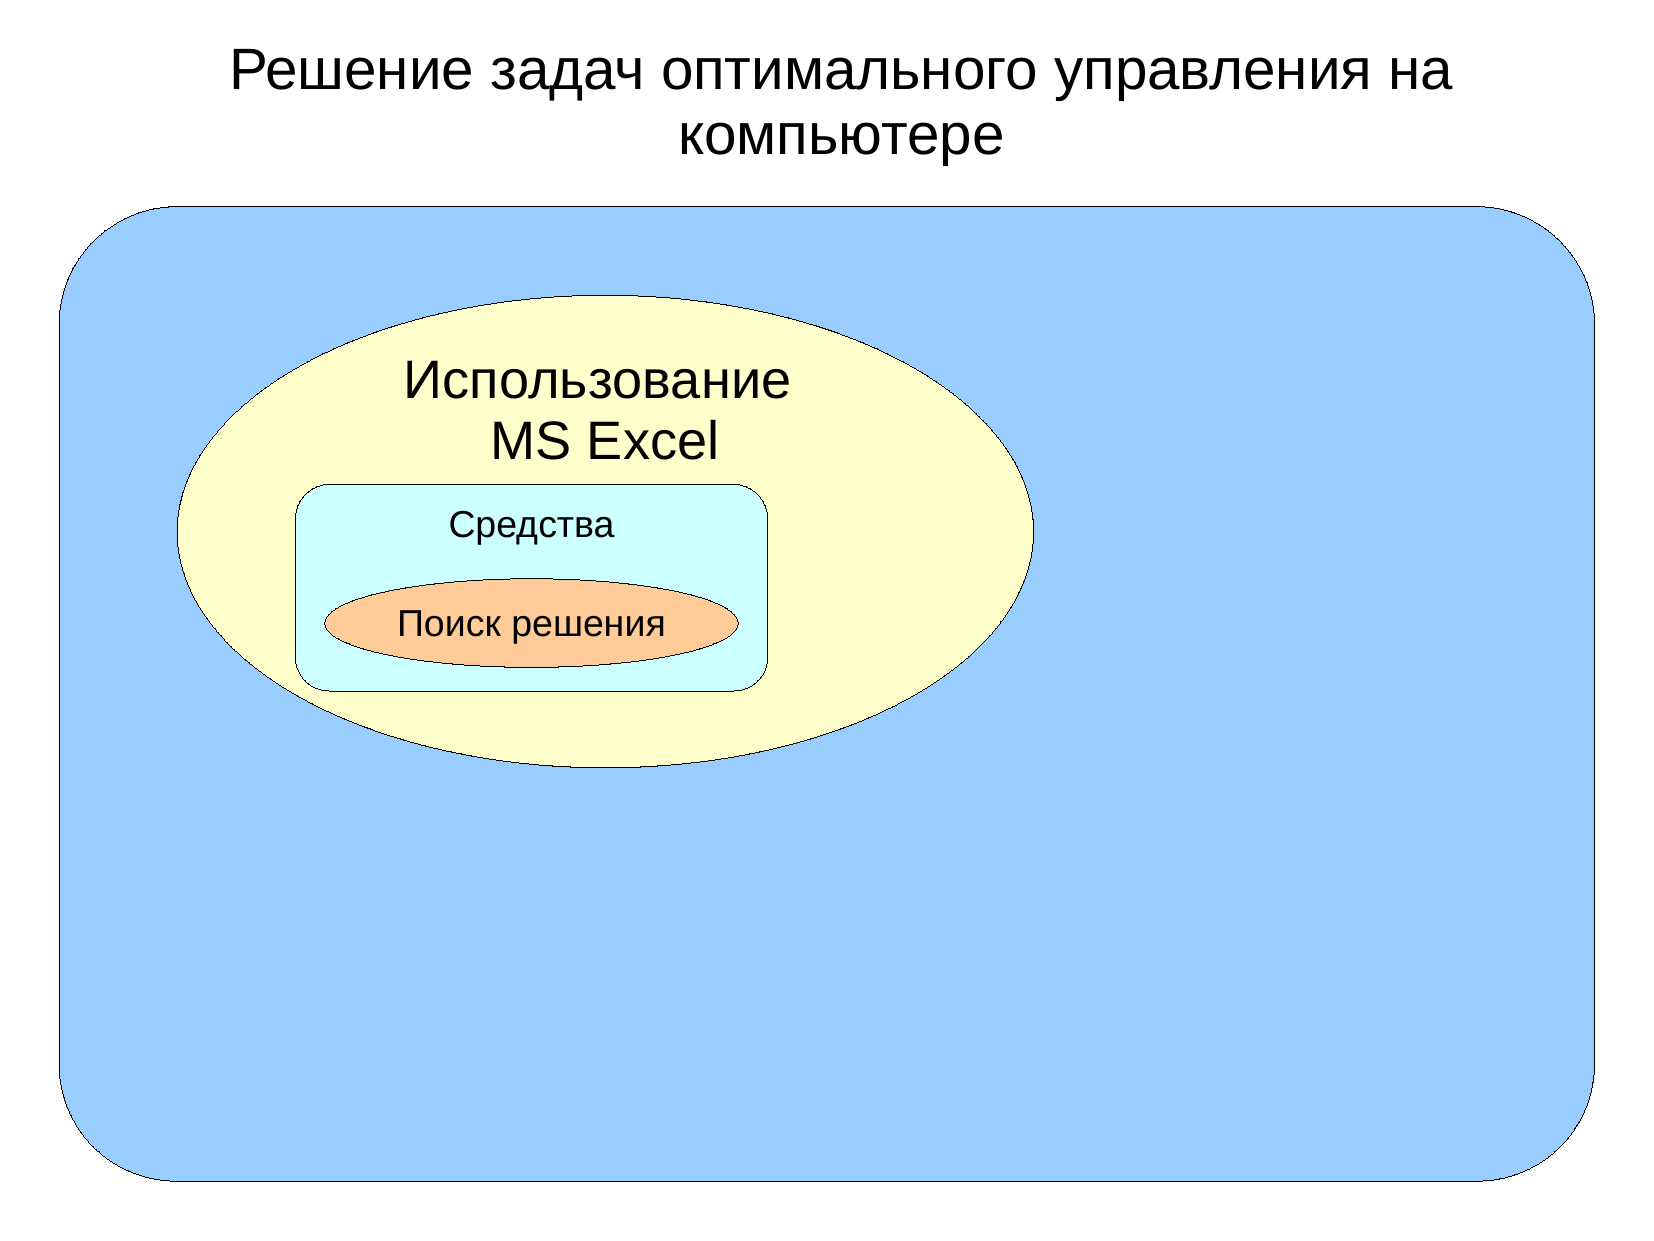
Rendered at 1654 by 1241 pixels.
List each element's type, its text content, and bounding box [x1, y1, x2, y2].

text_box Использование MS Excel [177, 295, 1034, 768]
text_box Решение задач оптимального управления на компьютере [88, 29, 1595, 174]
text_box [59, 206, 1595, 1182]
text_box Поиск решения [324, 578, 739, 668]
text_box Средства [295, 484, 768, 692]
